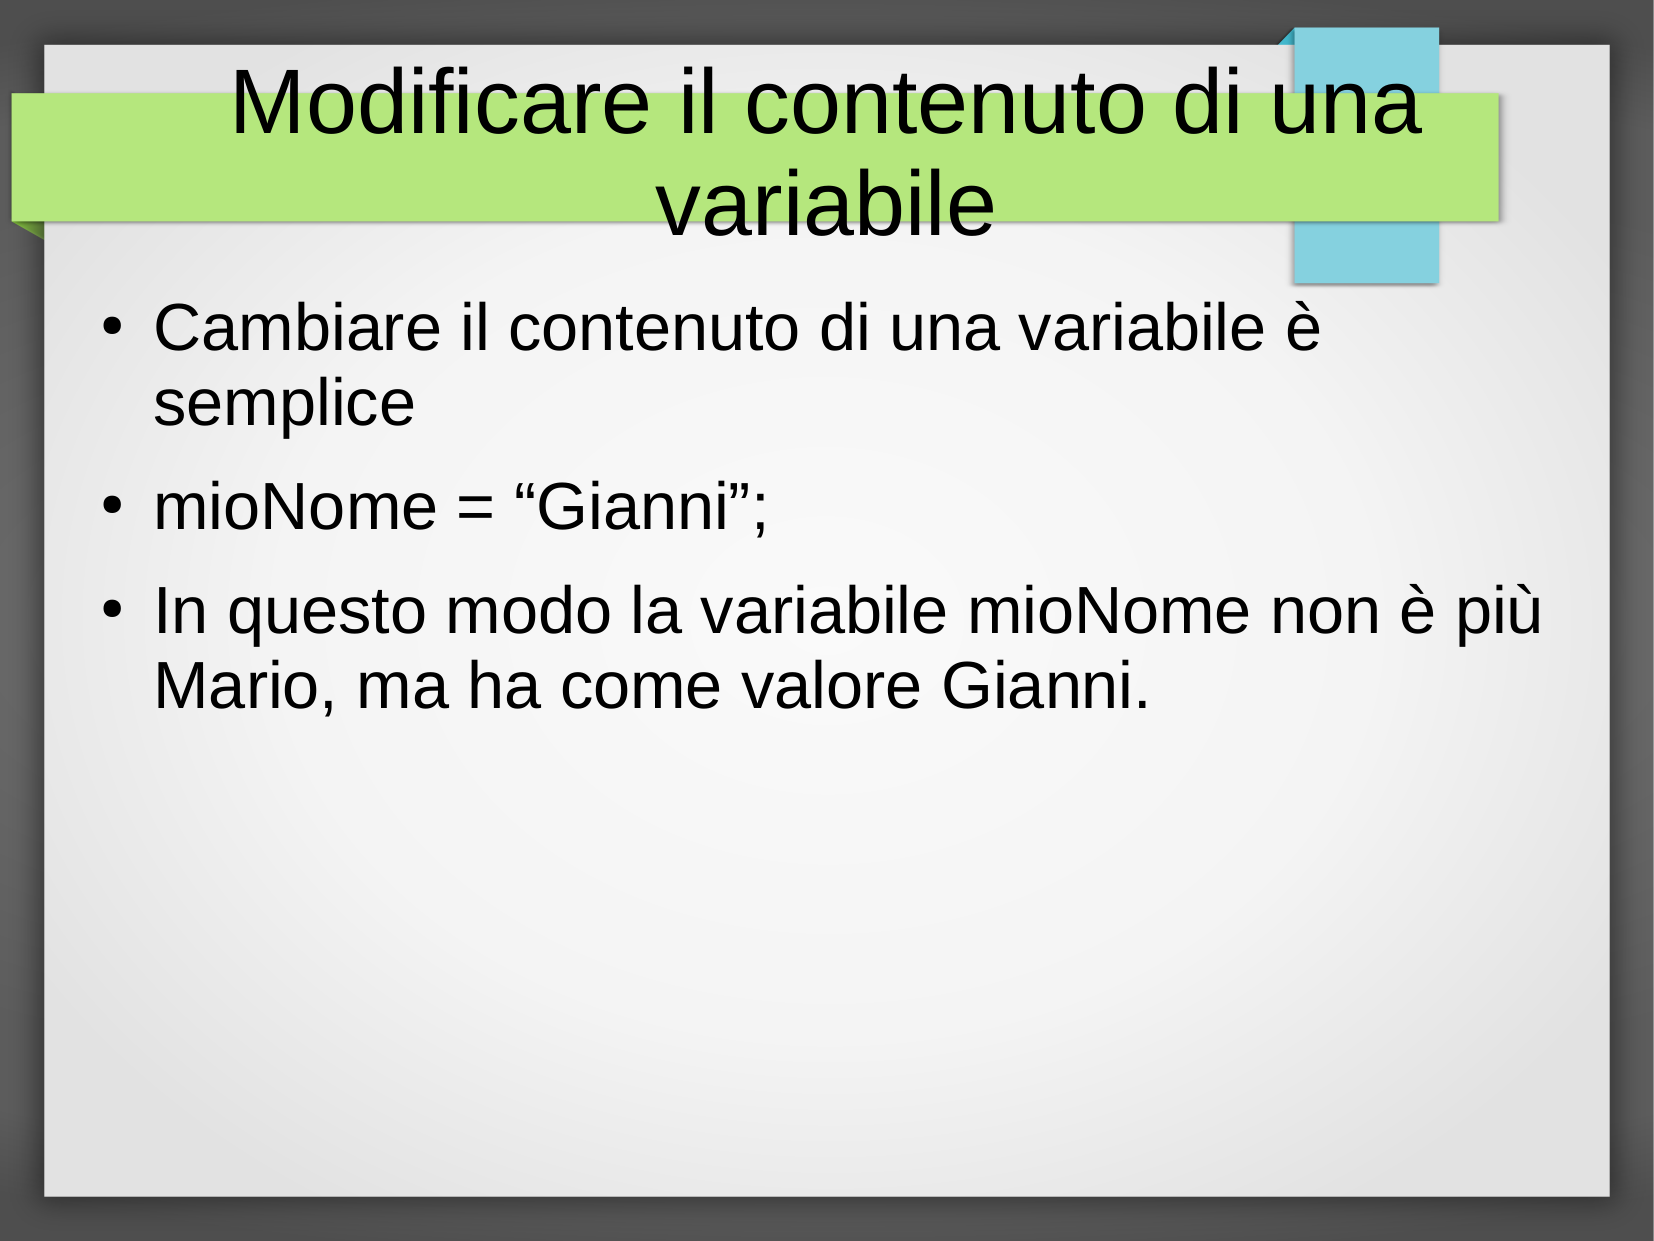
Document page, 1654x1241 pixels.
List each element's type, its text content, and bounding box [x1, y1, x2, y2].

title Modificare il contenuto di una variabile [82, 49, 1571, 257]
list Cambiare il contenuto di una variabile è semplice mioNome = “Gianni”; In questo modo la variabile mioNome non è più Mario, ma ha come valore Gianni. [82, 290, 1571, 1010]
picture [0, 0, 1654, 1241]
